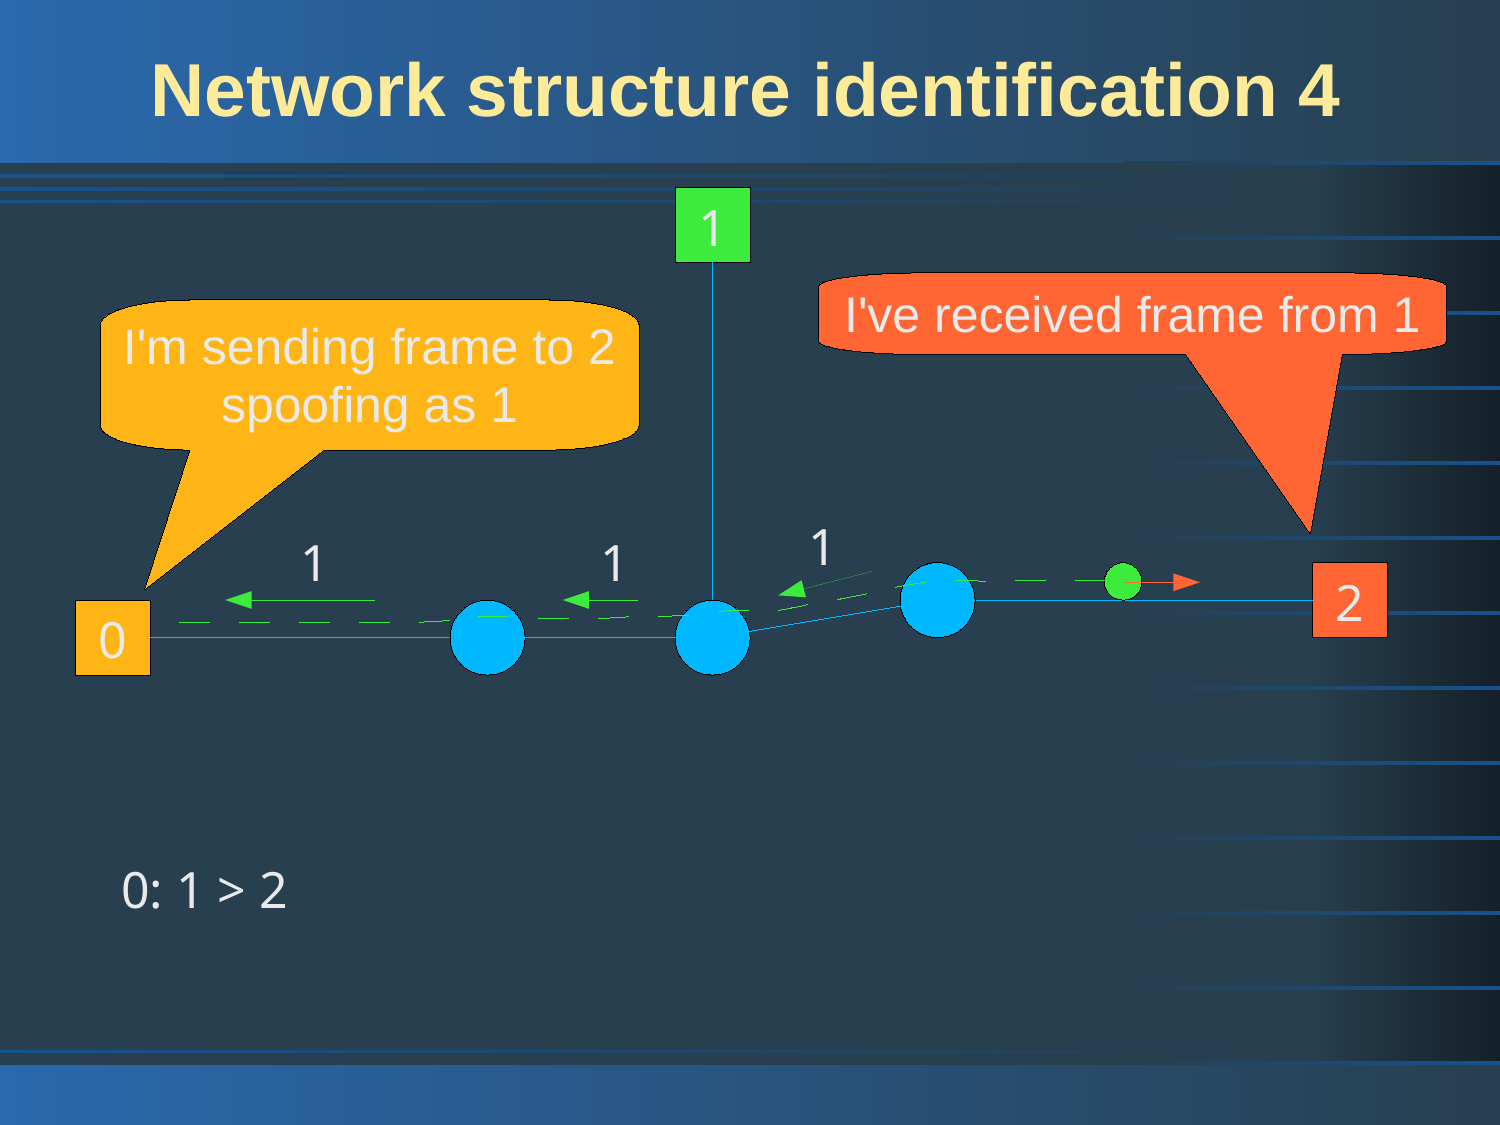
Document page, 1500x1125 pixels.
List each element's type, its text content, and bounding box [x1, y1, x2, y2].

text_box [675, 600, 751, 676]
text_box I'm sending frame to 2 spoofing as 1 [100, 299, 640, 590]
text_box 2 [1312, 562, 1388, 638]
text_box 1 [300, 525, 333, 596]
text_box [900, 562, 976, 638]
text_box 1 [808, 508, 847, 580]
text_box 1 [675, 187, 751, 263]
title Network structure identification 4 [83, 24, 1409, 151]
text_box 0 [75, 600, 151, 676]
text_box 1 [600, 525, 633, 596]
text_box 0: 1 > 2 [121, 851, 317, 922]
text_box I've received frame from 1 [818, 272, 1447, 534]
text_box [450, 600, 526, 676]
text_box [1104, 562, 1142, 601]
